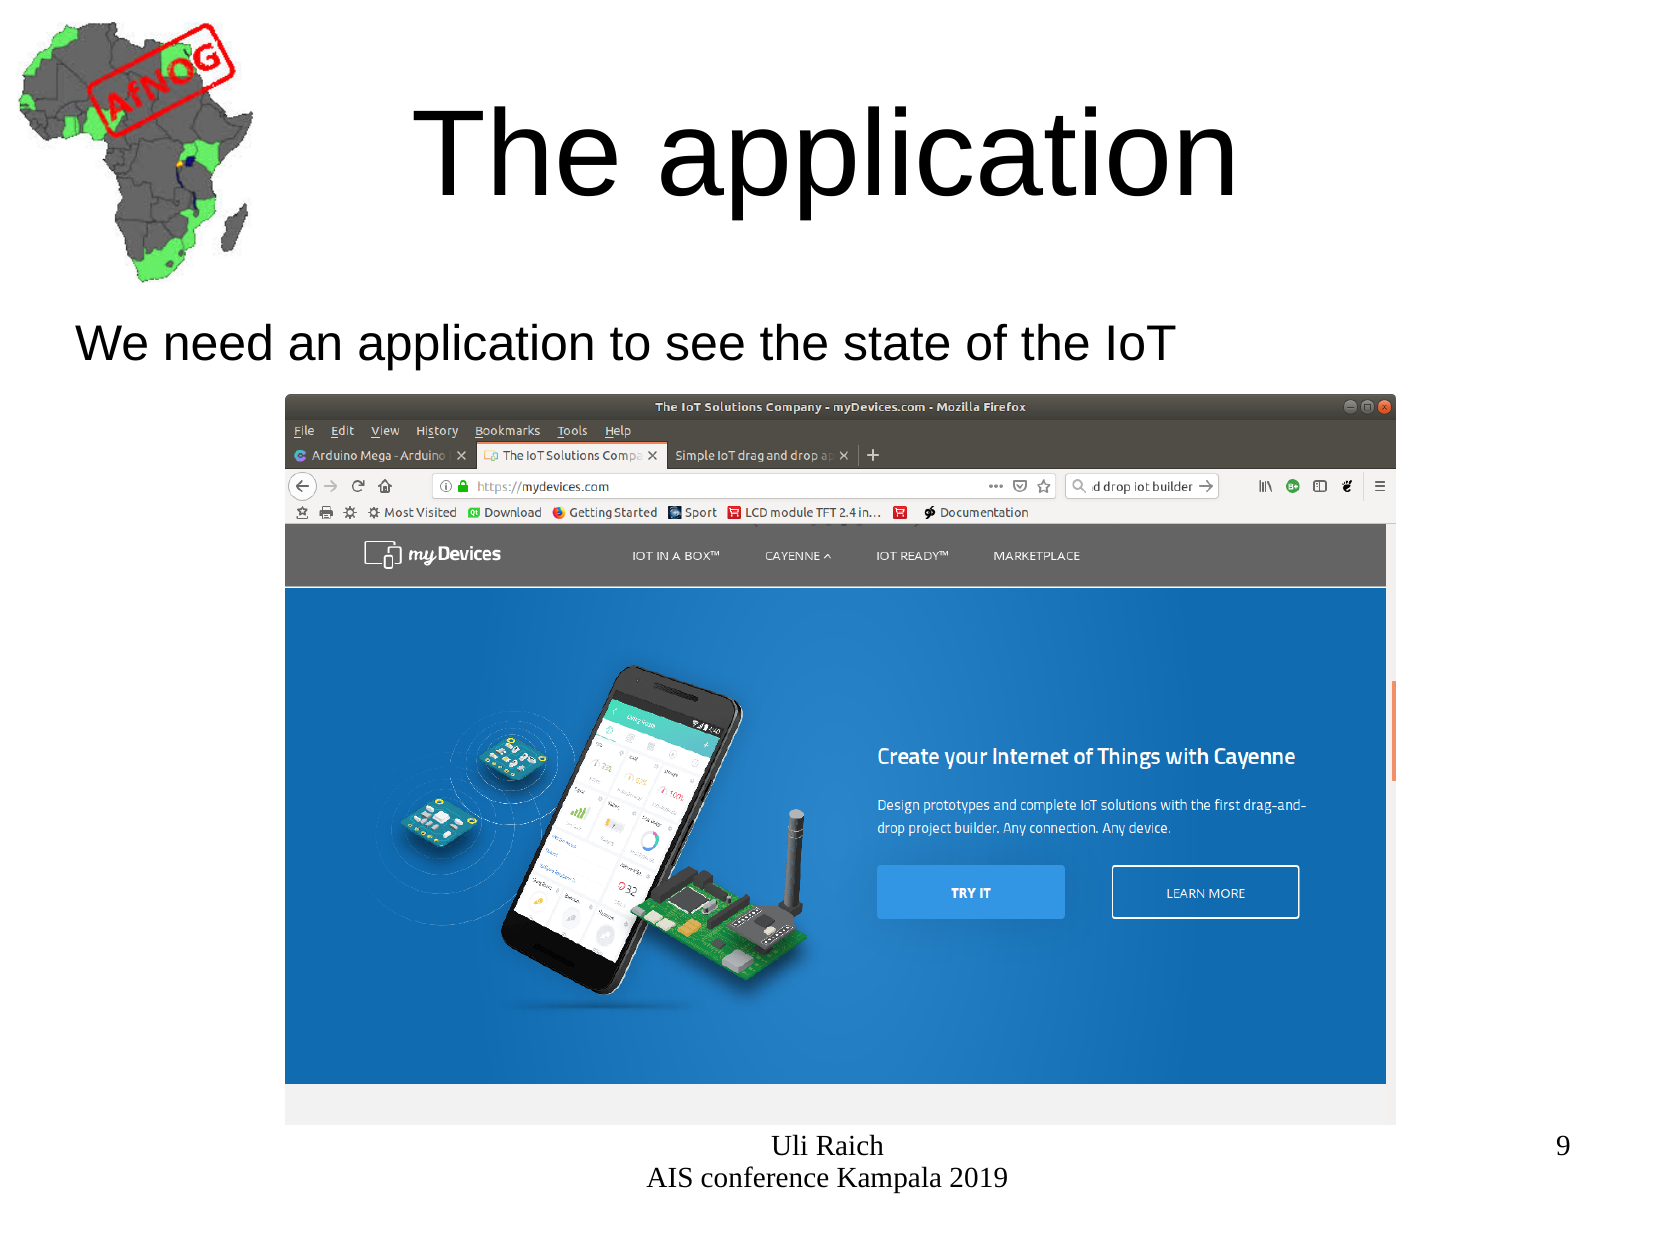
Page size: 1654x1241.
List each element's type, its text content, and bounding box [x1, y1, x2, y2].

picture [9, 0, 259, 291]
picture [285, 394, 1396, 1126]
title The application [82, 49, 1571, 257]
list We need an application to see the state of the IoT [75, 315, 1564, 1035]
